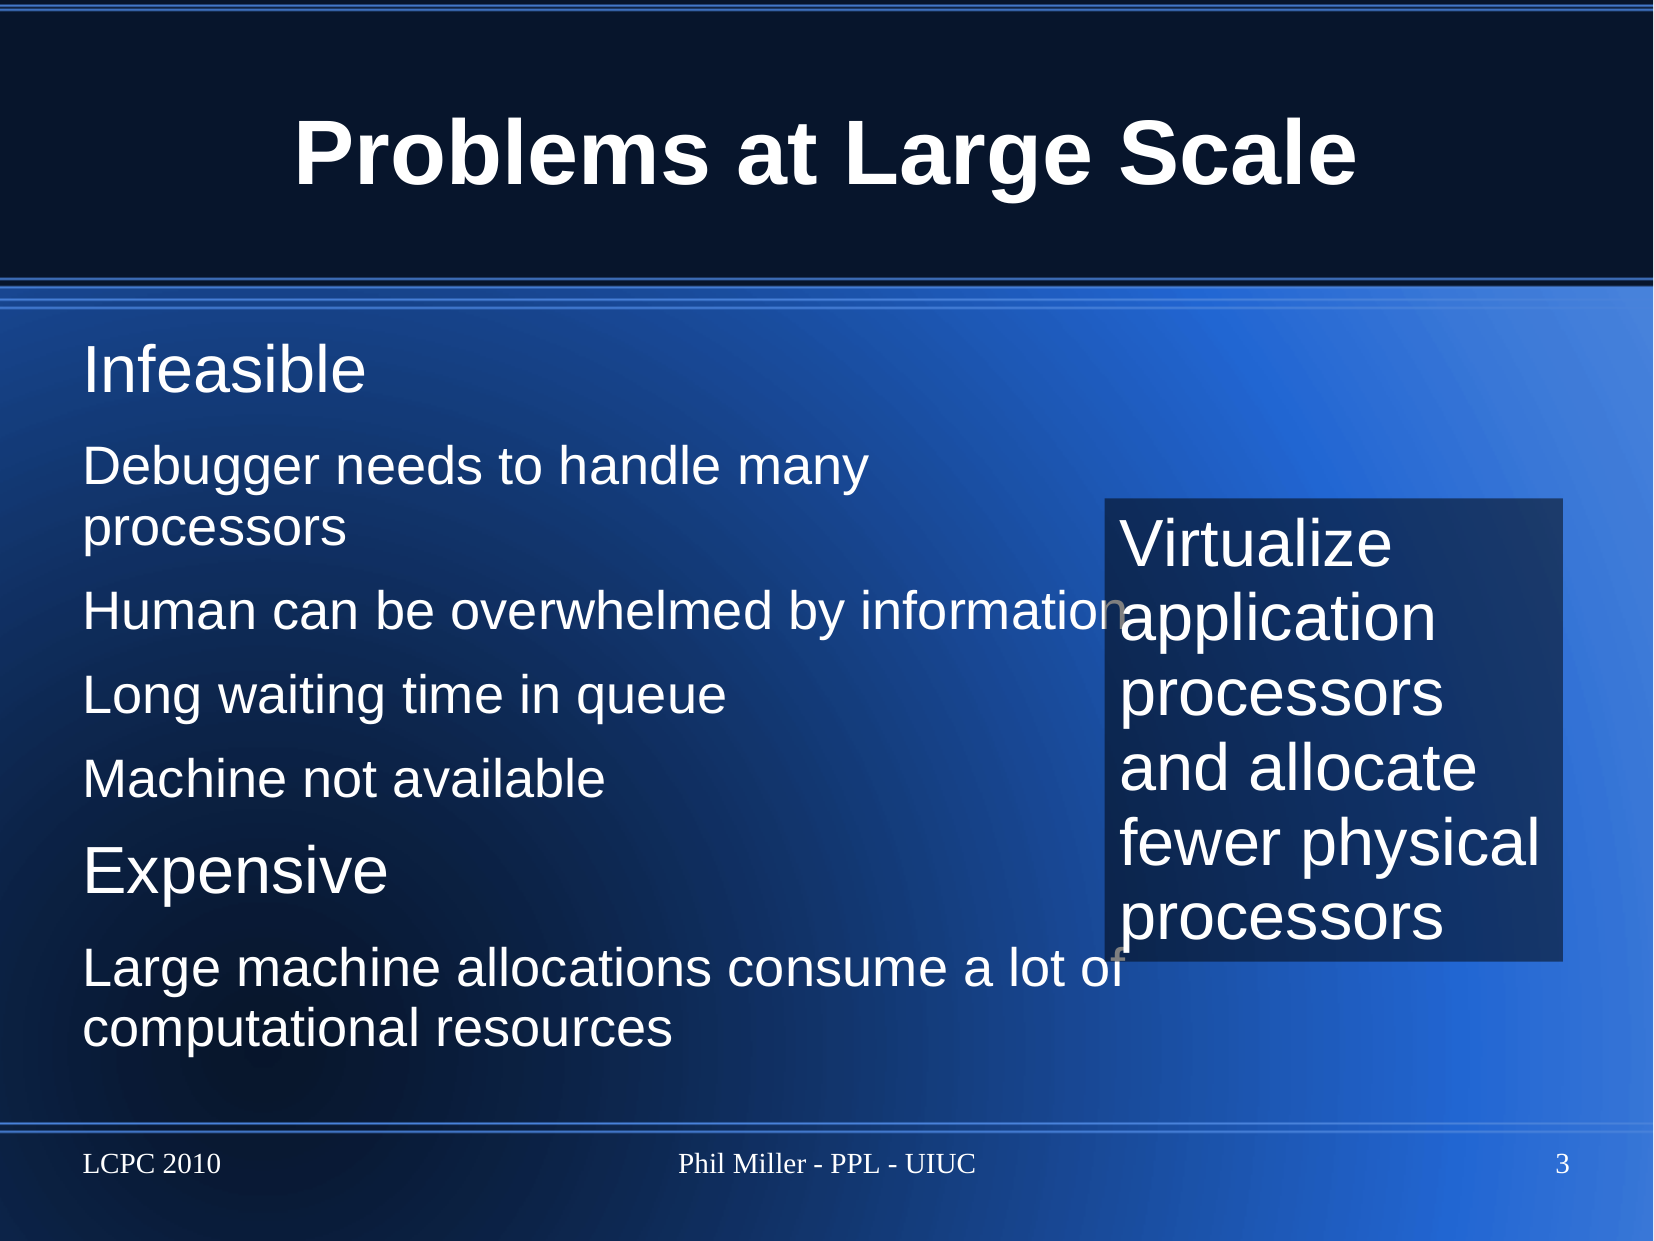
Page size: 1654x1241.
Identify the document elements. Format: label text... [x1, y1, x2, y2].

list Infeasible Debugger needs to handle many processors Human can be overwhelmed by information Long waiting time in queue Machine not available Expensive Large machine allocations consume a lot of computational resources [82, 331, 1150, 1151]
text_box Virtualize application processors and allocate fewer physical processors [1104, 498, 1563, 962]
picture [0, 0, 1654, 1241]
title Problems at Large Scale [82, 49, 1571, 257]
